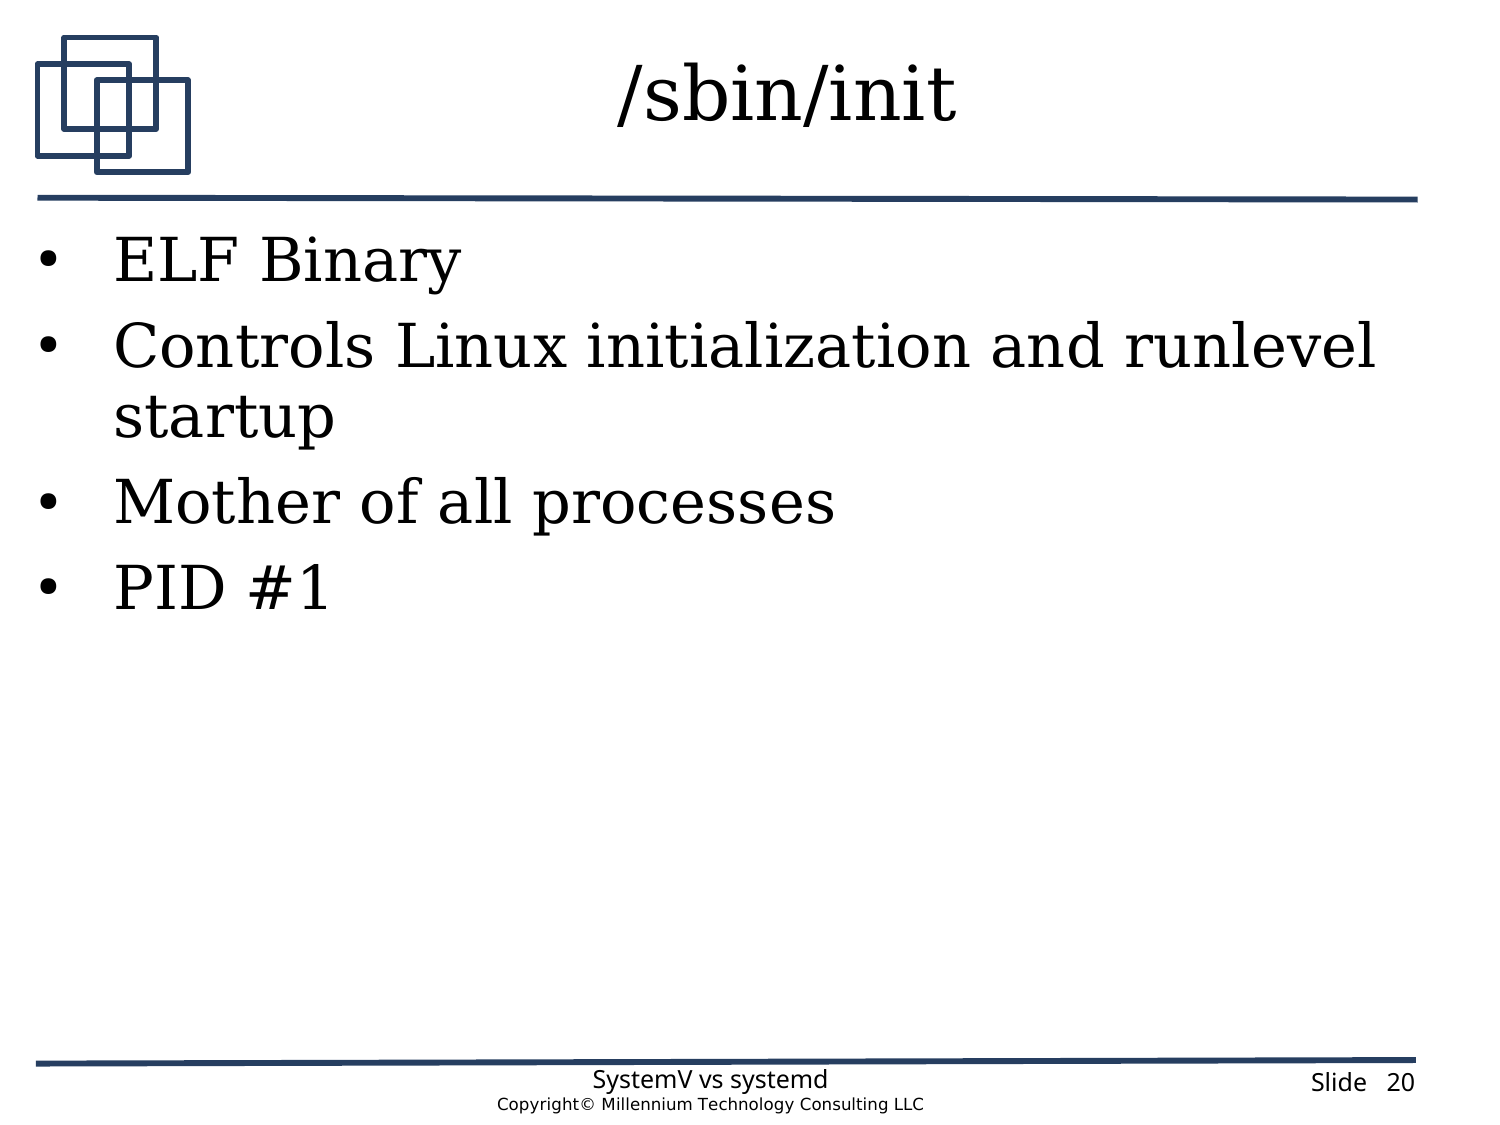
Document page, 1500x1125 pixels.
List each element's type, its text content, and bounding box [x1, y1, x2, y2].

list ELF Binary Controls Linux initialization and runlevel startup Mother of all processes PID #1 [37, 224, 1425, 968]
title /sbin/init [150, 0, 1425, 188]
